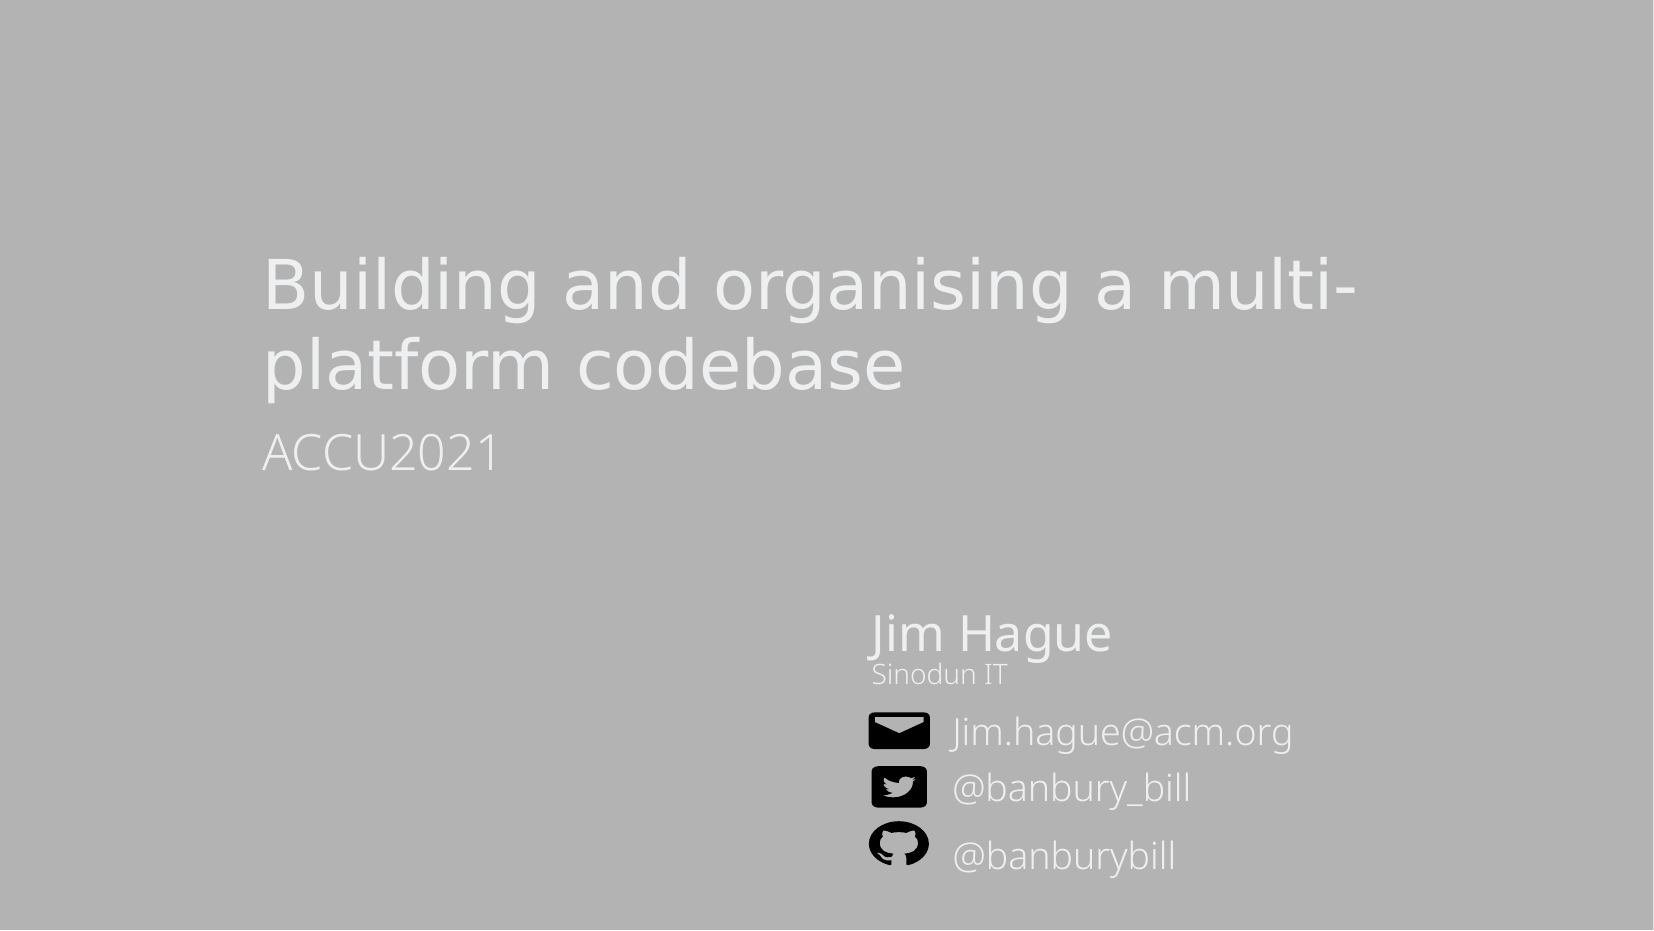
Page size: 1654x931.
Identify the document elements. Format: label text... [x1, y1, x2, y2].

text_box Jim Hague [856, 590, 1608, 677]
title Building and organising a multi-platform codebase [262, 245, 1613, 406]
text_box Jim.hague@acm.org [938, 701, 1613, 757]
text_box @banburybill [937, 821, 1613, 881]
subtitle ACCU2021 [262, 421, 1613, 481]
picture [861, 701, 938, 872]
text_box @banbury_bill [937, 757, 1613, 817]
text_box Sinodun IT [856, 646, 1607, 713]
